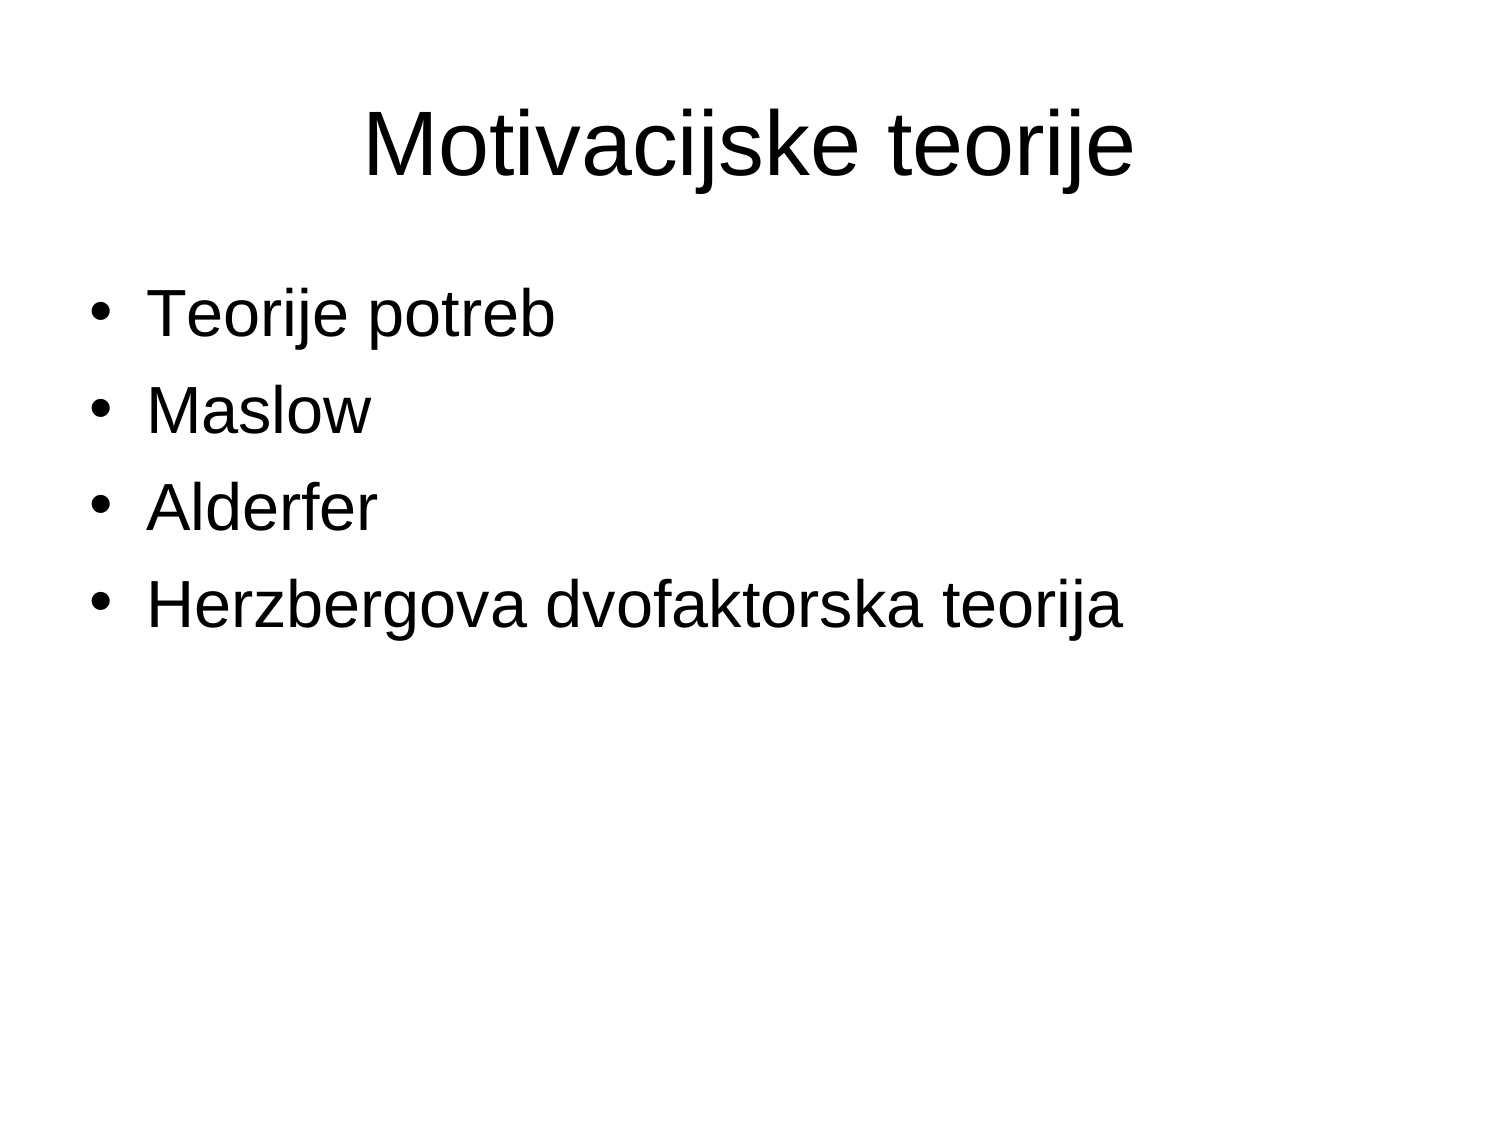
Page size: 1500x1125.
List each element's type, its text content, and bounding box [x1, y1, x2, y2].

list Teorije potreb Maslow Alderfer Herzbergova dvofaktorska teorija [75, 262, 1426, 1006]
title Motivacijske teorije [75, 45, 1426, 233]
